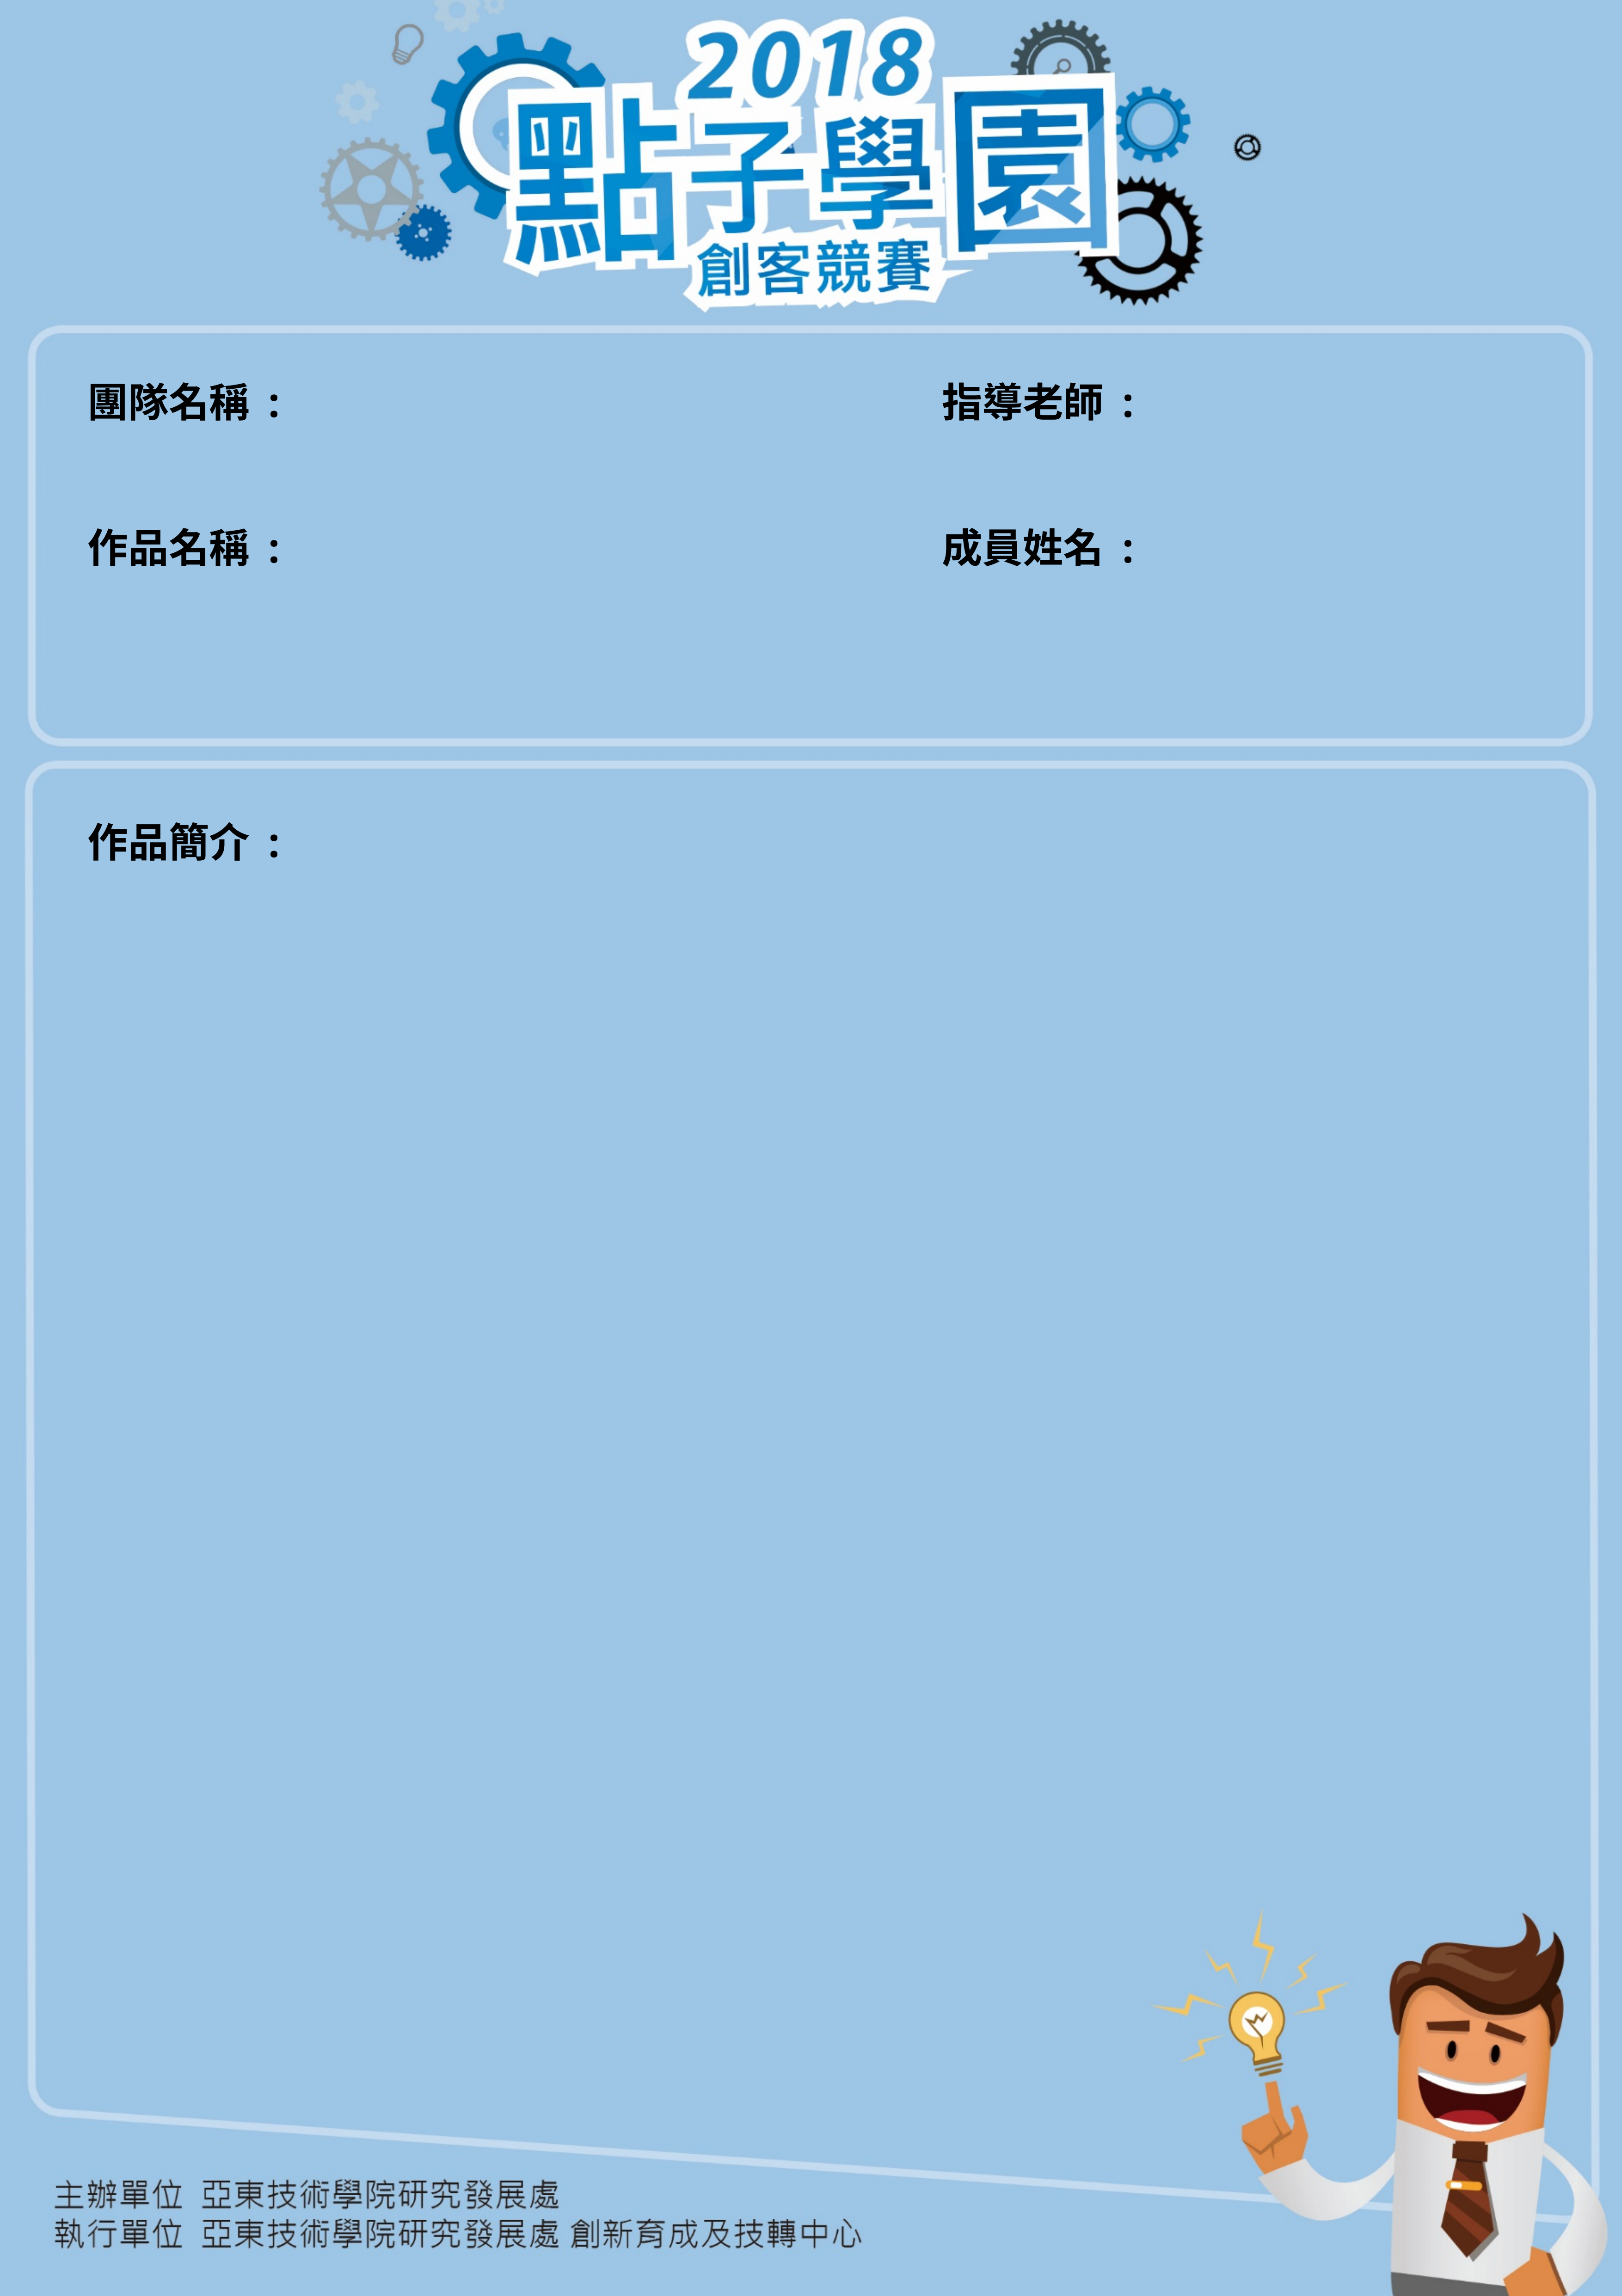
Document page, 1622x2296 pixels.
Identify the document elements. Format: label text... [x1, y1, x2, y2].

text_box 團隊名稱 : 指導老師 : 作品名稱 : 成員姓名 : [81, 349, 1564, 724]
text_box 作品簡介 : [81, 765, 289, 855]
picture [0, 0, 1622, 2296]
